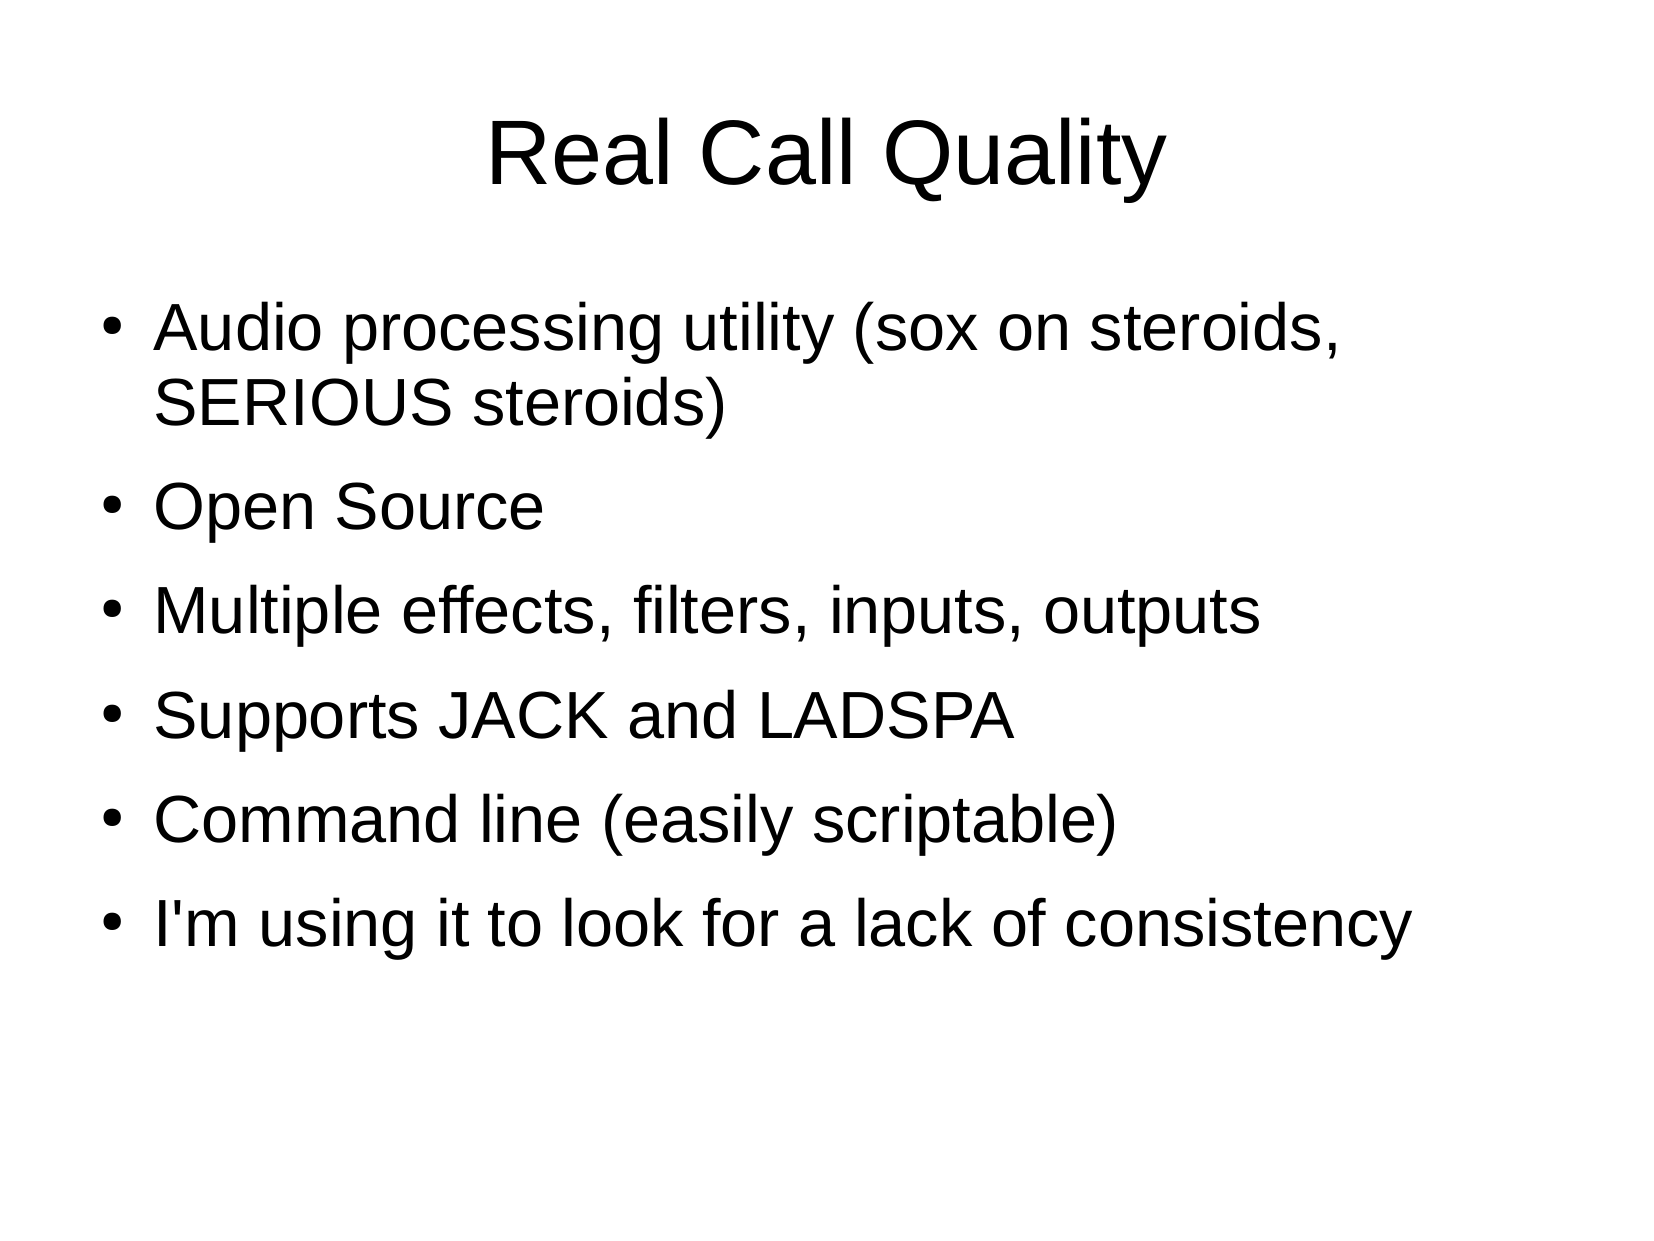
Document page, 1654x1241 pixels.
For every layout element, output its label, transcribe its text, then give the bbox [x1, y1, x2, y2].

list Audio processing utility (sox on steroids, SERIOUS steroids) Open Source Multiple effects, filters, inputs, outputs Supports JACK and LADSPA Command line (easily scriptable) I'm using it to look for a lack of consistency [82, 290, 1571, 1109]
title Real Call Quality [82, 49, 1571, 257]
